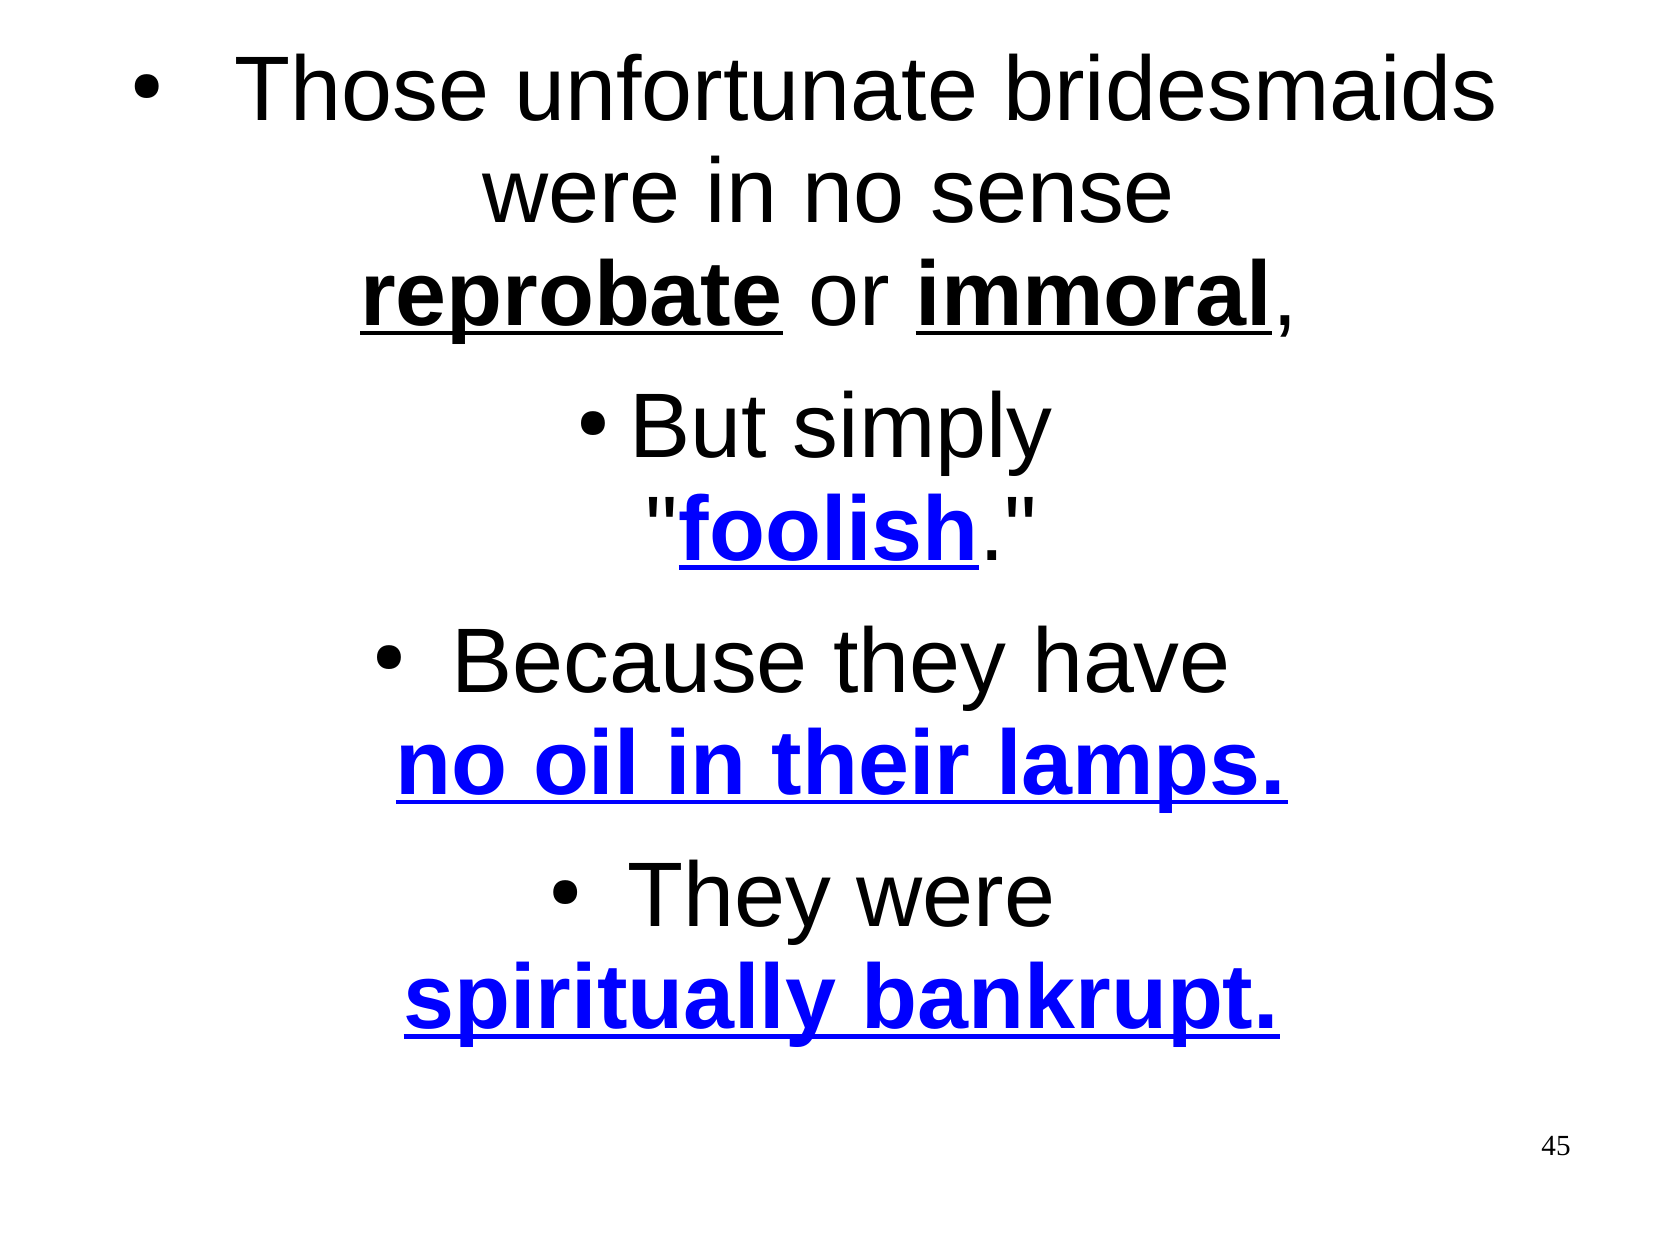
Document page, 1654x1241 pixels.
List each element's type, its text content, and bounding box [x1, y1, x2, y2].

list Those unfortunate bridesmaids were in no sense reprobate or immoral, But simply "foolish." Because they have no oil in their lamps. They were spiritually bankrupt. [0, 37, 1613, 1201]
